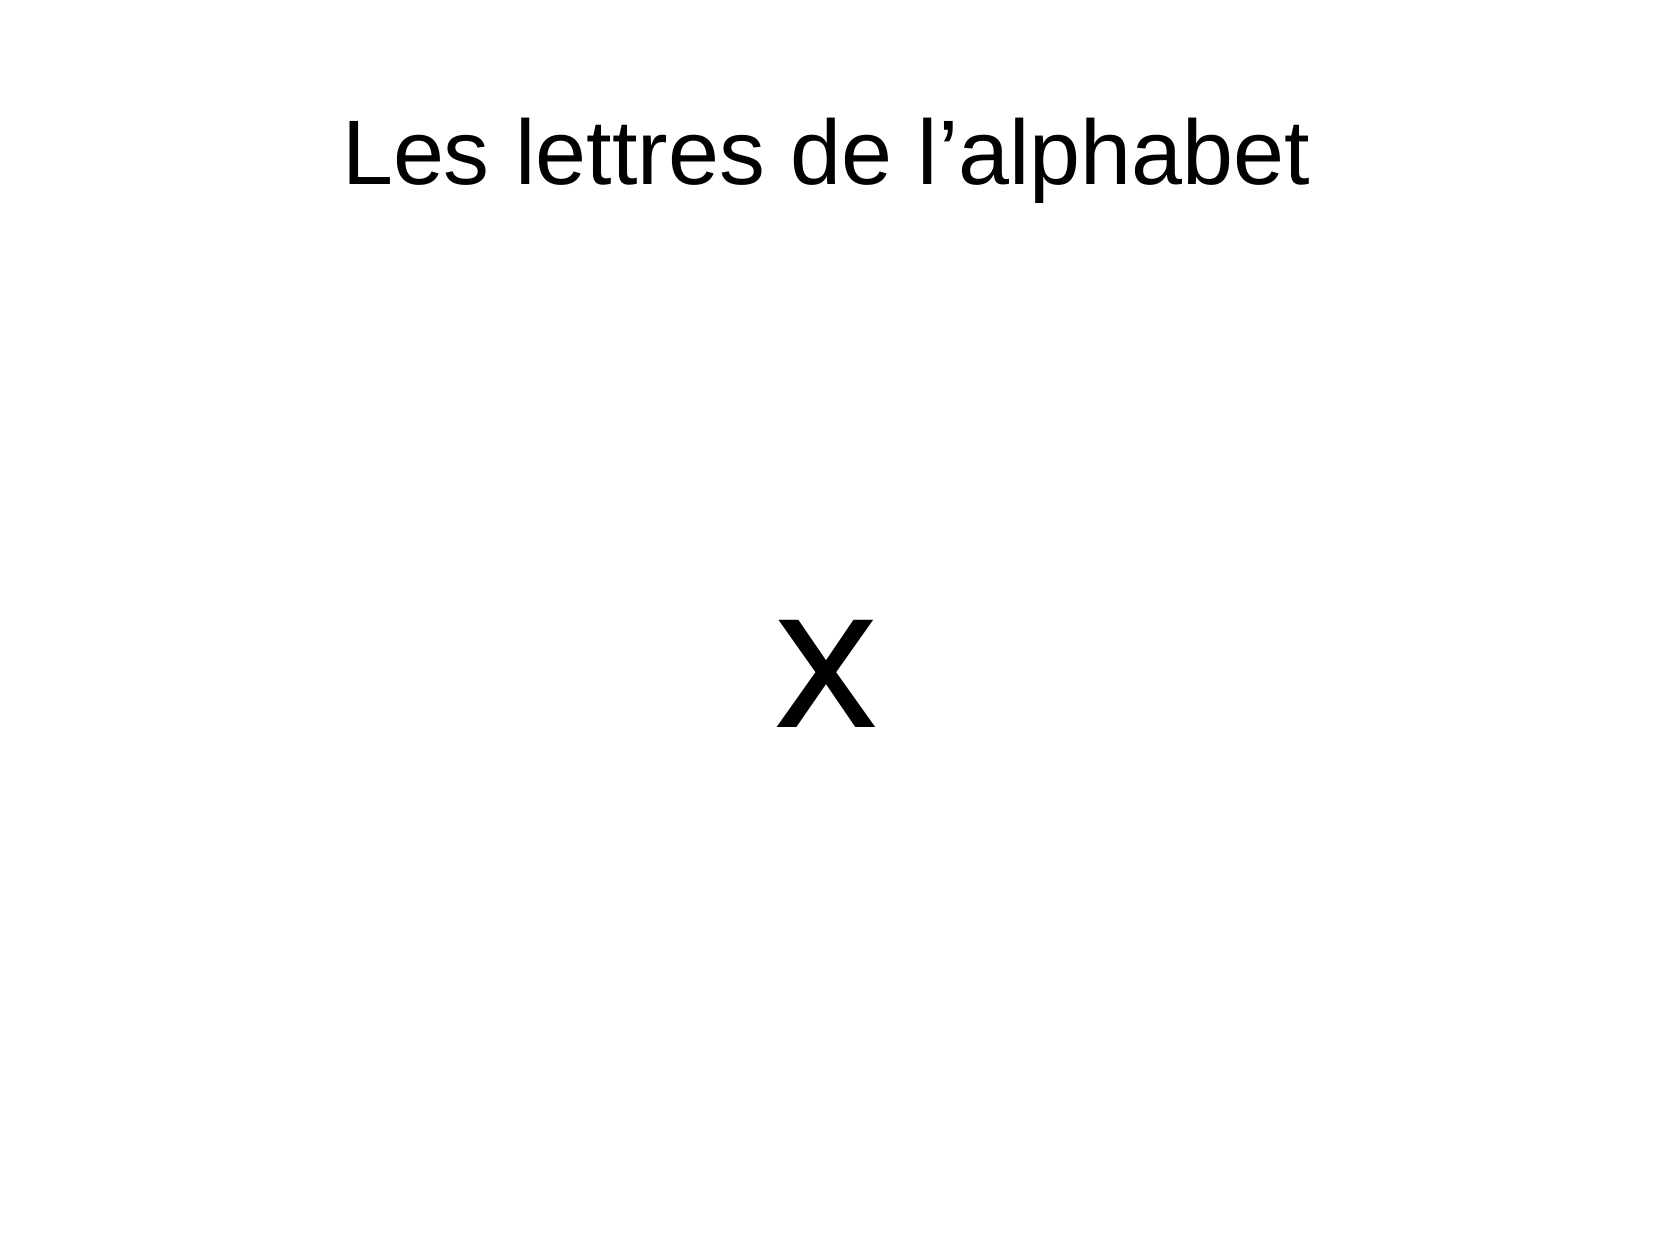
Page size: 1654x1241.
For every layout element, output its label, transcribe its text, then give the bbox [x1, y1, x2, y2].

subtitle x [82, 290, 1571, 1010]
title Les lettres de l’alphabet [82, 49, 1571, 257]
